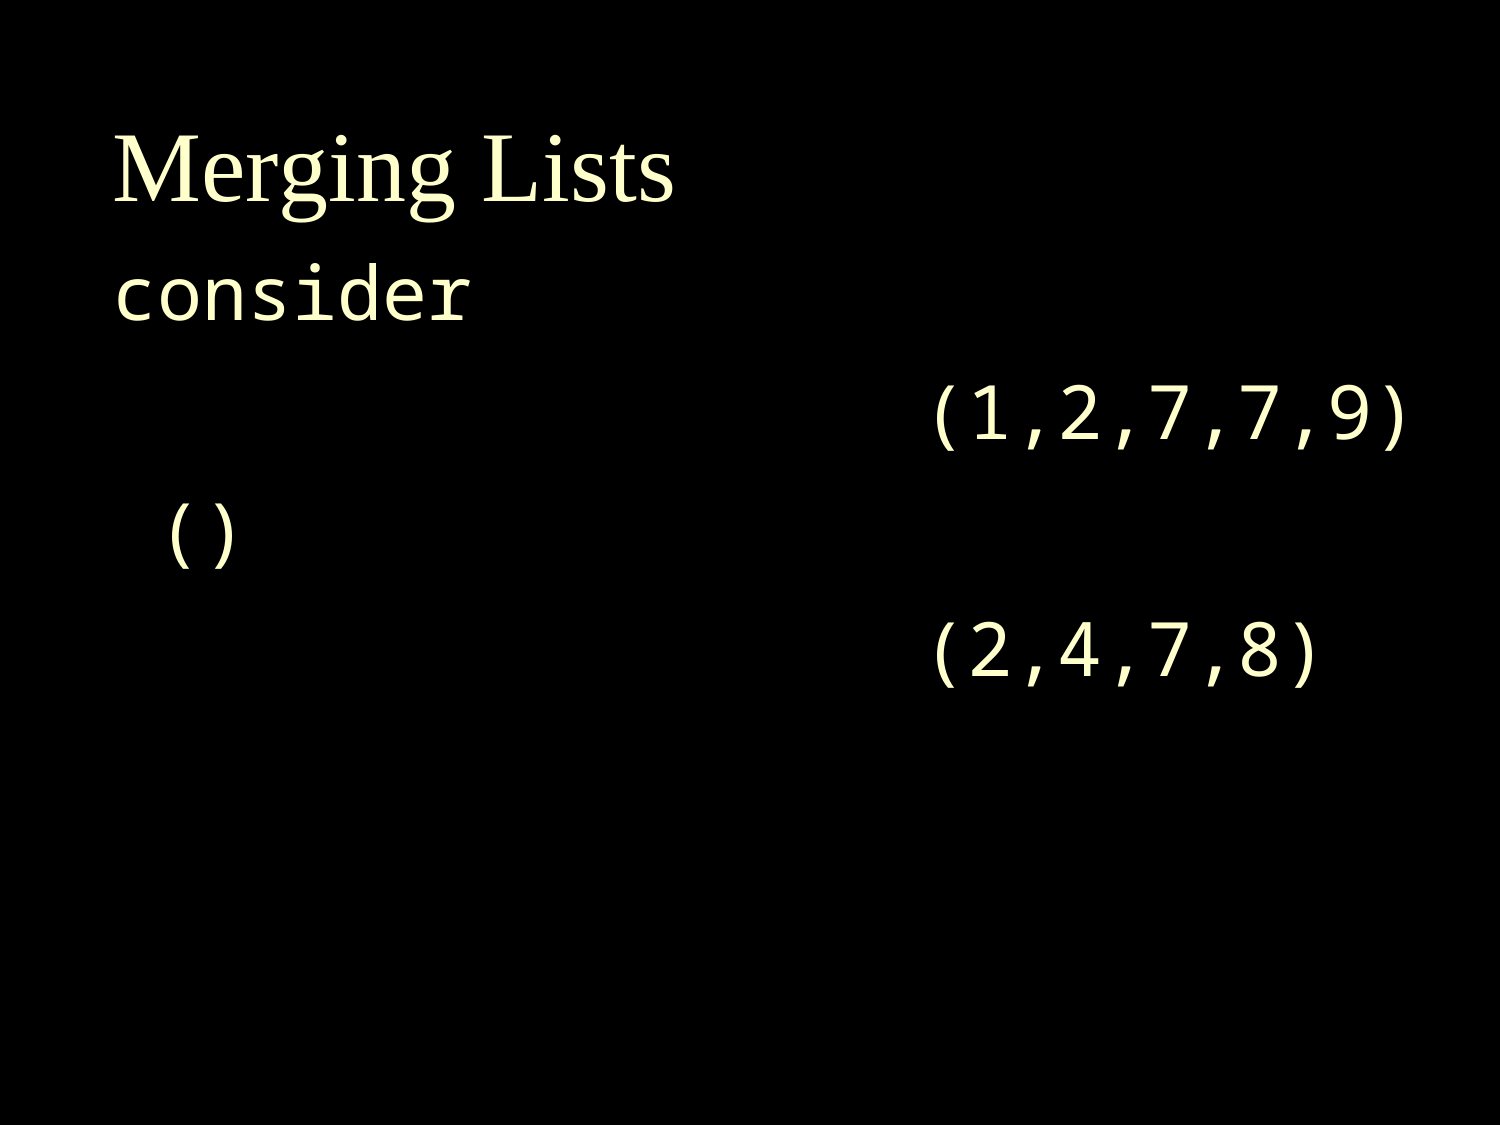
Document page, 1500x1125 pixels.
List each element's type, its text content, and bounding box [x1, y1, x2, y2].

list Merging Lists consider (1,2,7,7,9) () (2,4,7,8) [112, 112, 1426, 1011]
